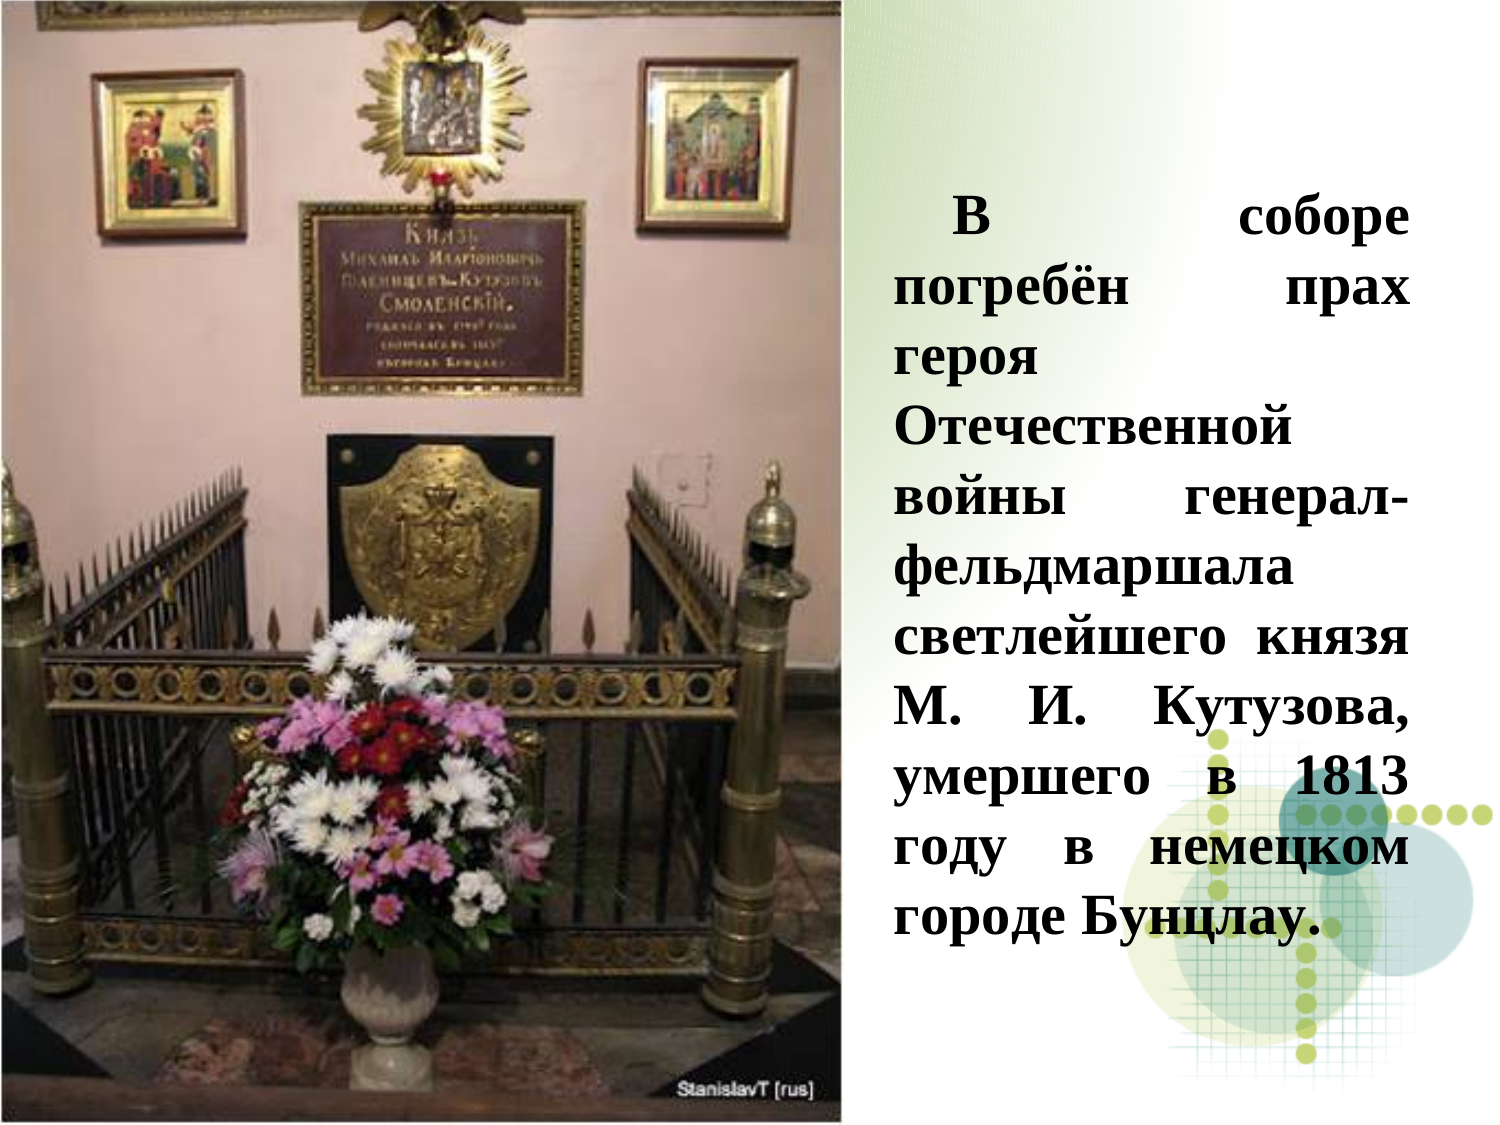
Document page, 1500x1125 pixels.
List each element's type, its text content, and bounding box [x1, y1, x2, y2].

picture [1110, 718, 1500, 1098]
list В соборе погребён прах героя Отечественной войны генерал-фельдмаршала светлейшего князя М. И. Кутузова, умершего в 1813 году в немецком городе Бунцлау. [878, 168, 1425, 957]
picture [0, 0, 844, 1125]
